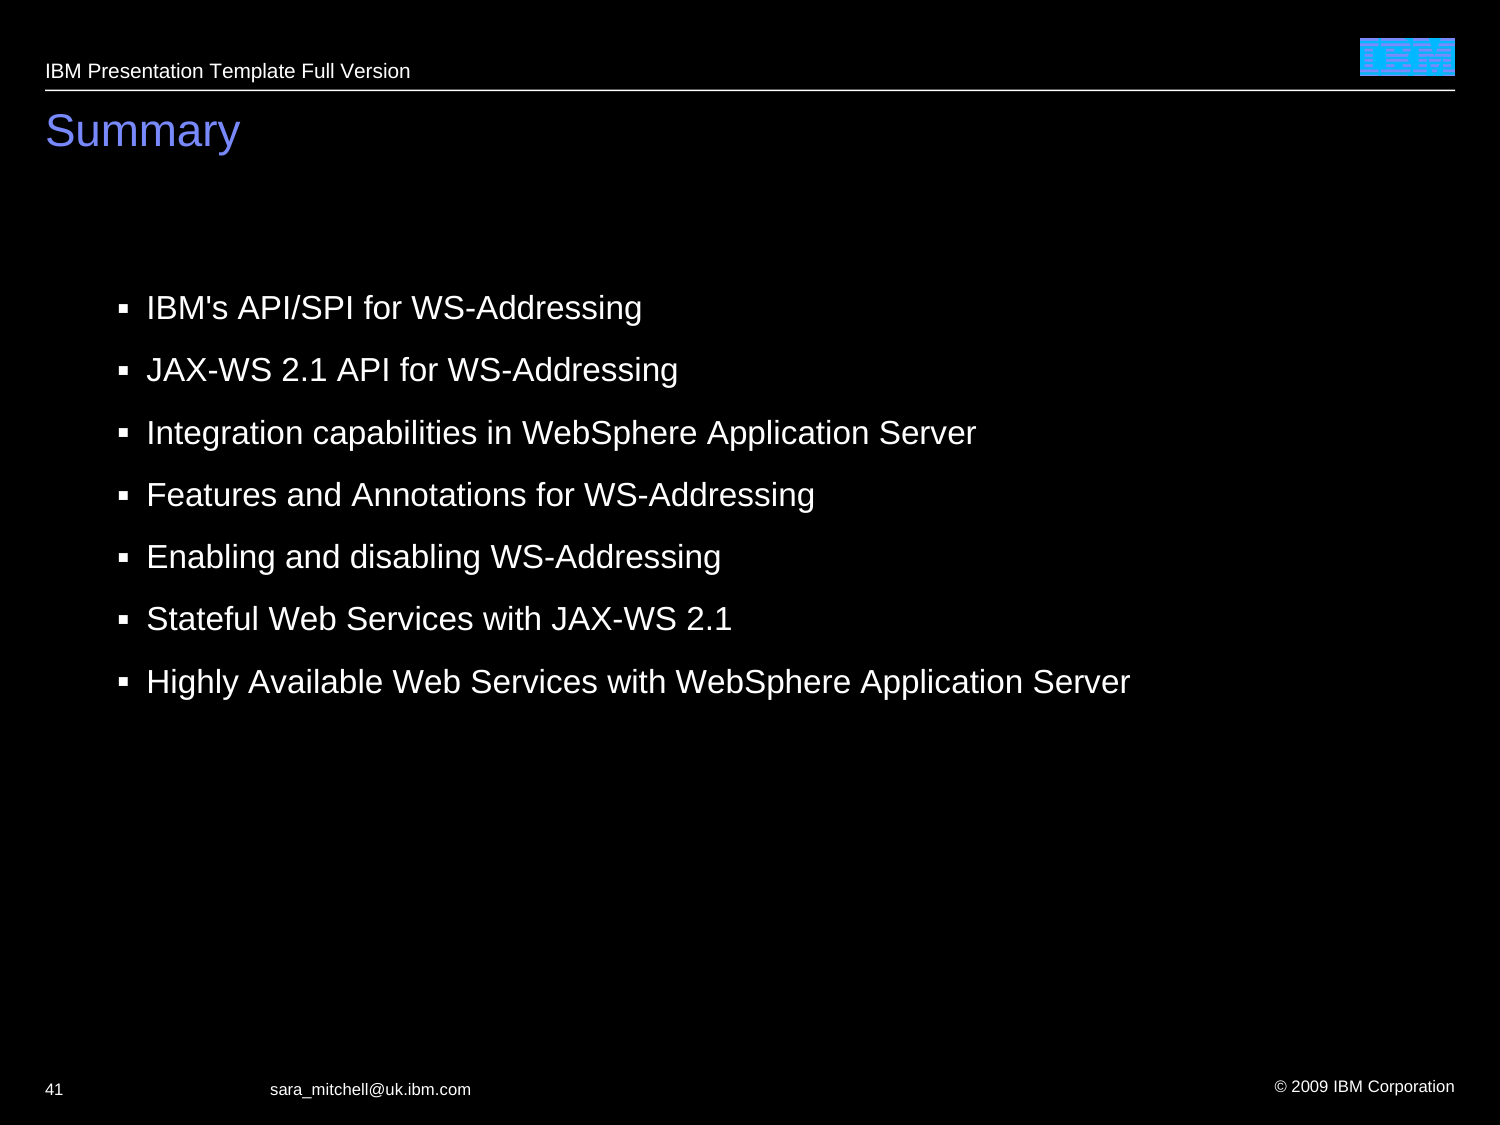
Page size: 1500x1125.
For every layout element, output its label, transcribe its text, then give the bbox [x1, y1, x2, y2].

list IBM's API/SPI for WS-Addressing JAX-WS 2.1 API for WS-Addressing Integration capabilities in WebSphere Application Server Features and Annotations for WS-Addressing Enabling and disabling WS-Addressing Stateful Web Services with JAX-WS 2.1 Highly Available Web Services with WebSphere Application Server [102, 282, 1500, 813]
text_box IBM Presentation Template Full Version [30, 37, 1306, 83]
title Summary [30, 97, 1456, 218]
